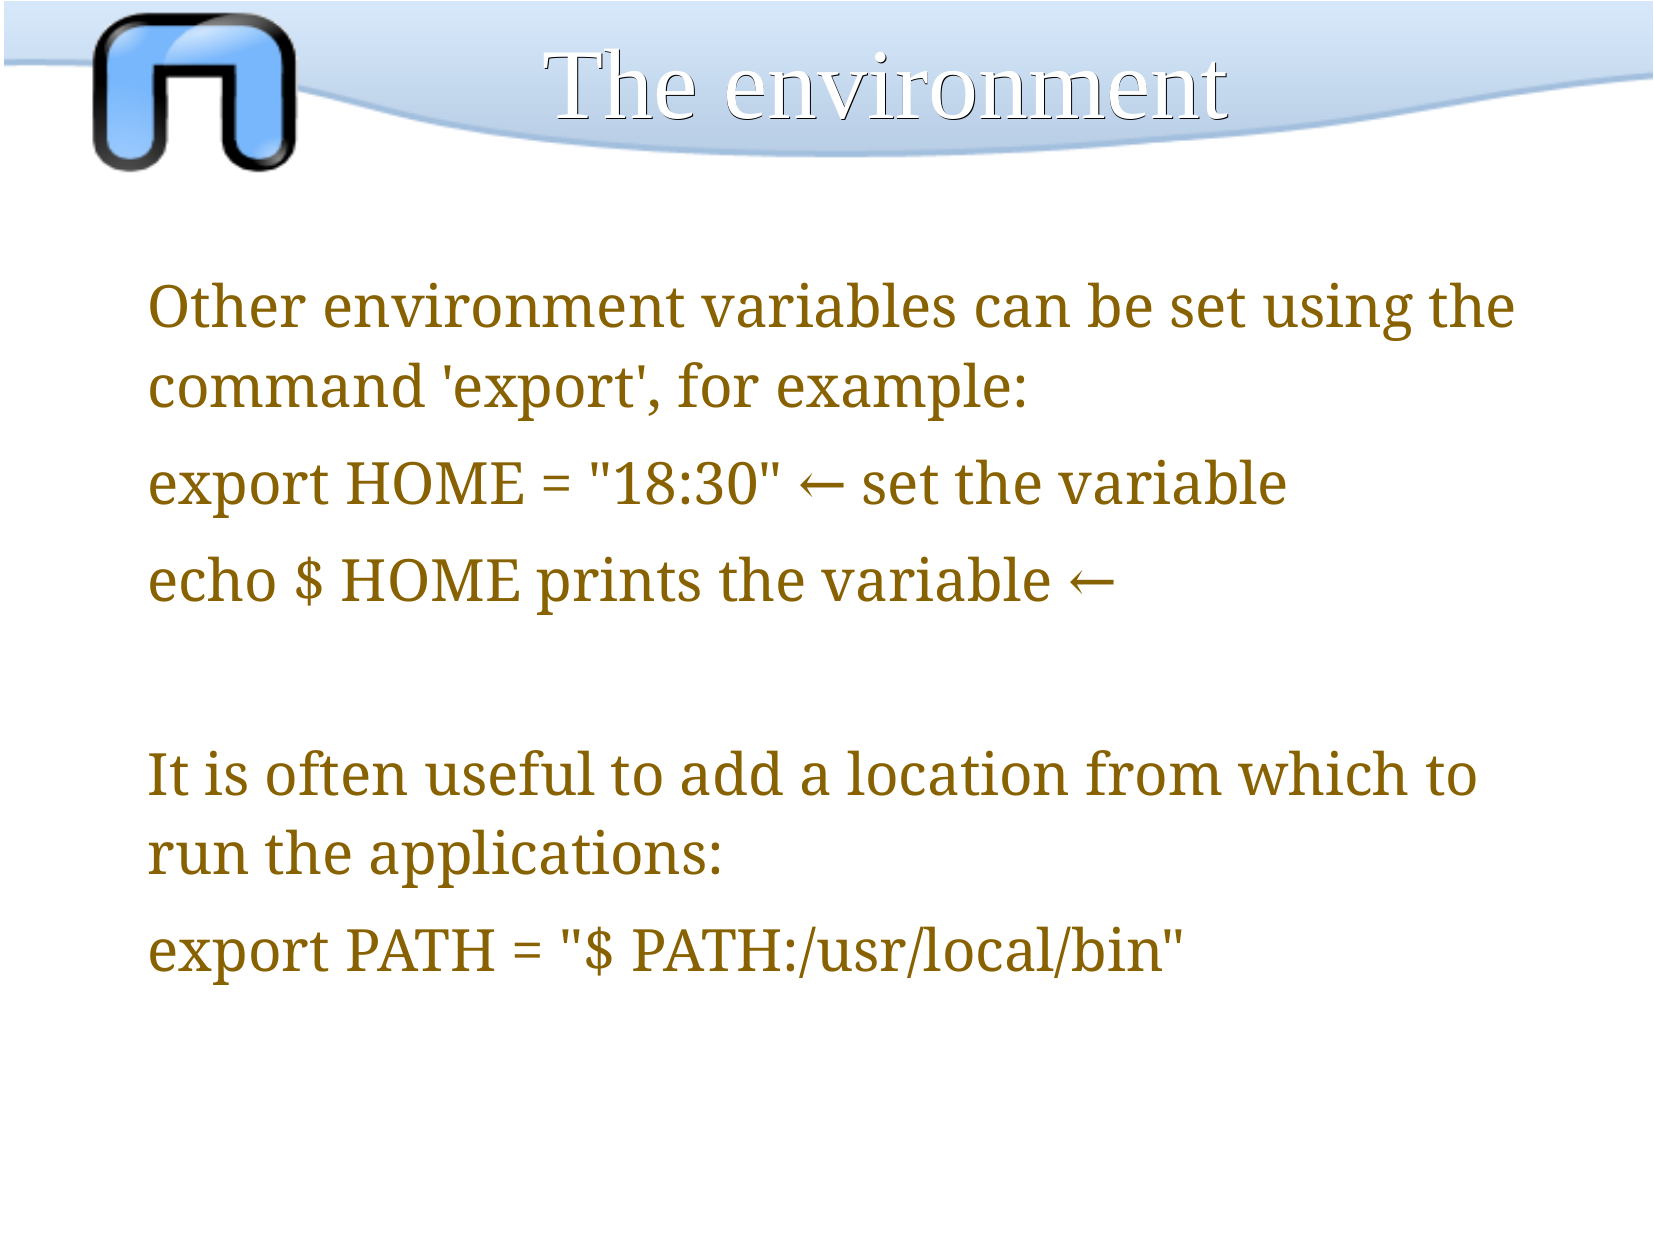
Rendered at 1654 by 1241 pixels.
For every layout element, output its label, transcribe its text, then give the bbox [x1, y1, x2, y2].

text_box The environment [531, 29, 1241, 266]
list Other environment variables can be set using the command 'export', for example: export HOME = "18:30" ← set the variable echo $ HOME prints the variable ← It is often useful to add a location from which to run the applications: export PATH = "$ PATH:/usr/local/bin" [147, 265, 1565, 1152]
picture [0, 0, 1654, 1241]
